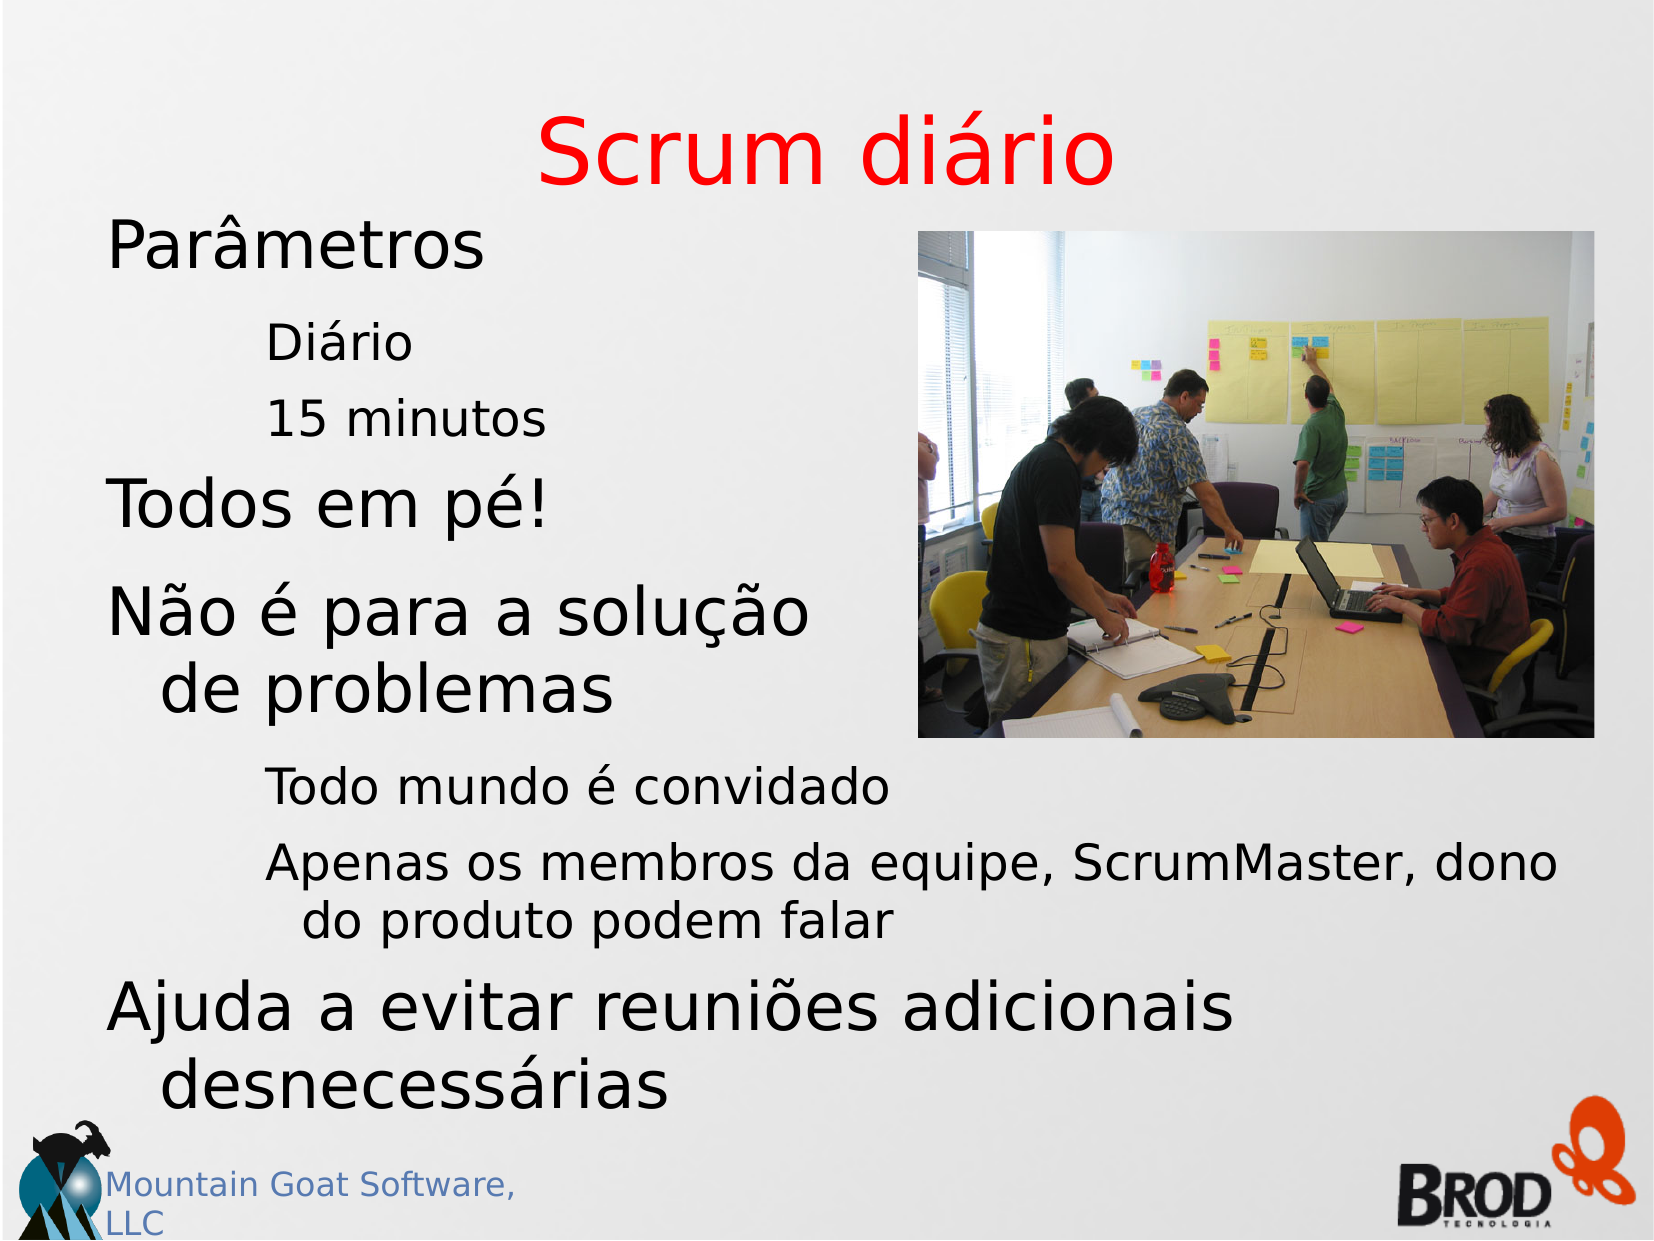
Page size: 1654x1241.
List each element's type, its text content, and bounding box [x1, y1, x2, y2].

picture [2, 0, 1654, 1241]
list Parâmetros Diário 15 minutos Todos em pé! Não é para a solução de problemas Todo mundo é convidado Apenas os membros da equipe, ScrumMaster, dono do produto podem falar Ajuda a evitar reuniões adicionais desnecessárias [88, 206, 1577, 1124]
title Scrum diário [82, 56, 1571, 250]
